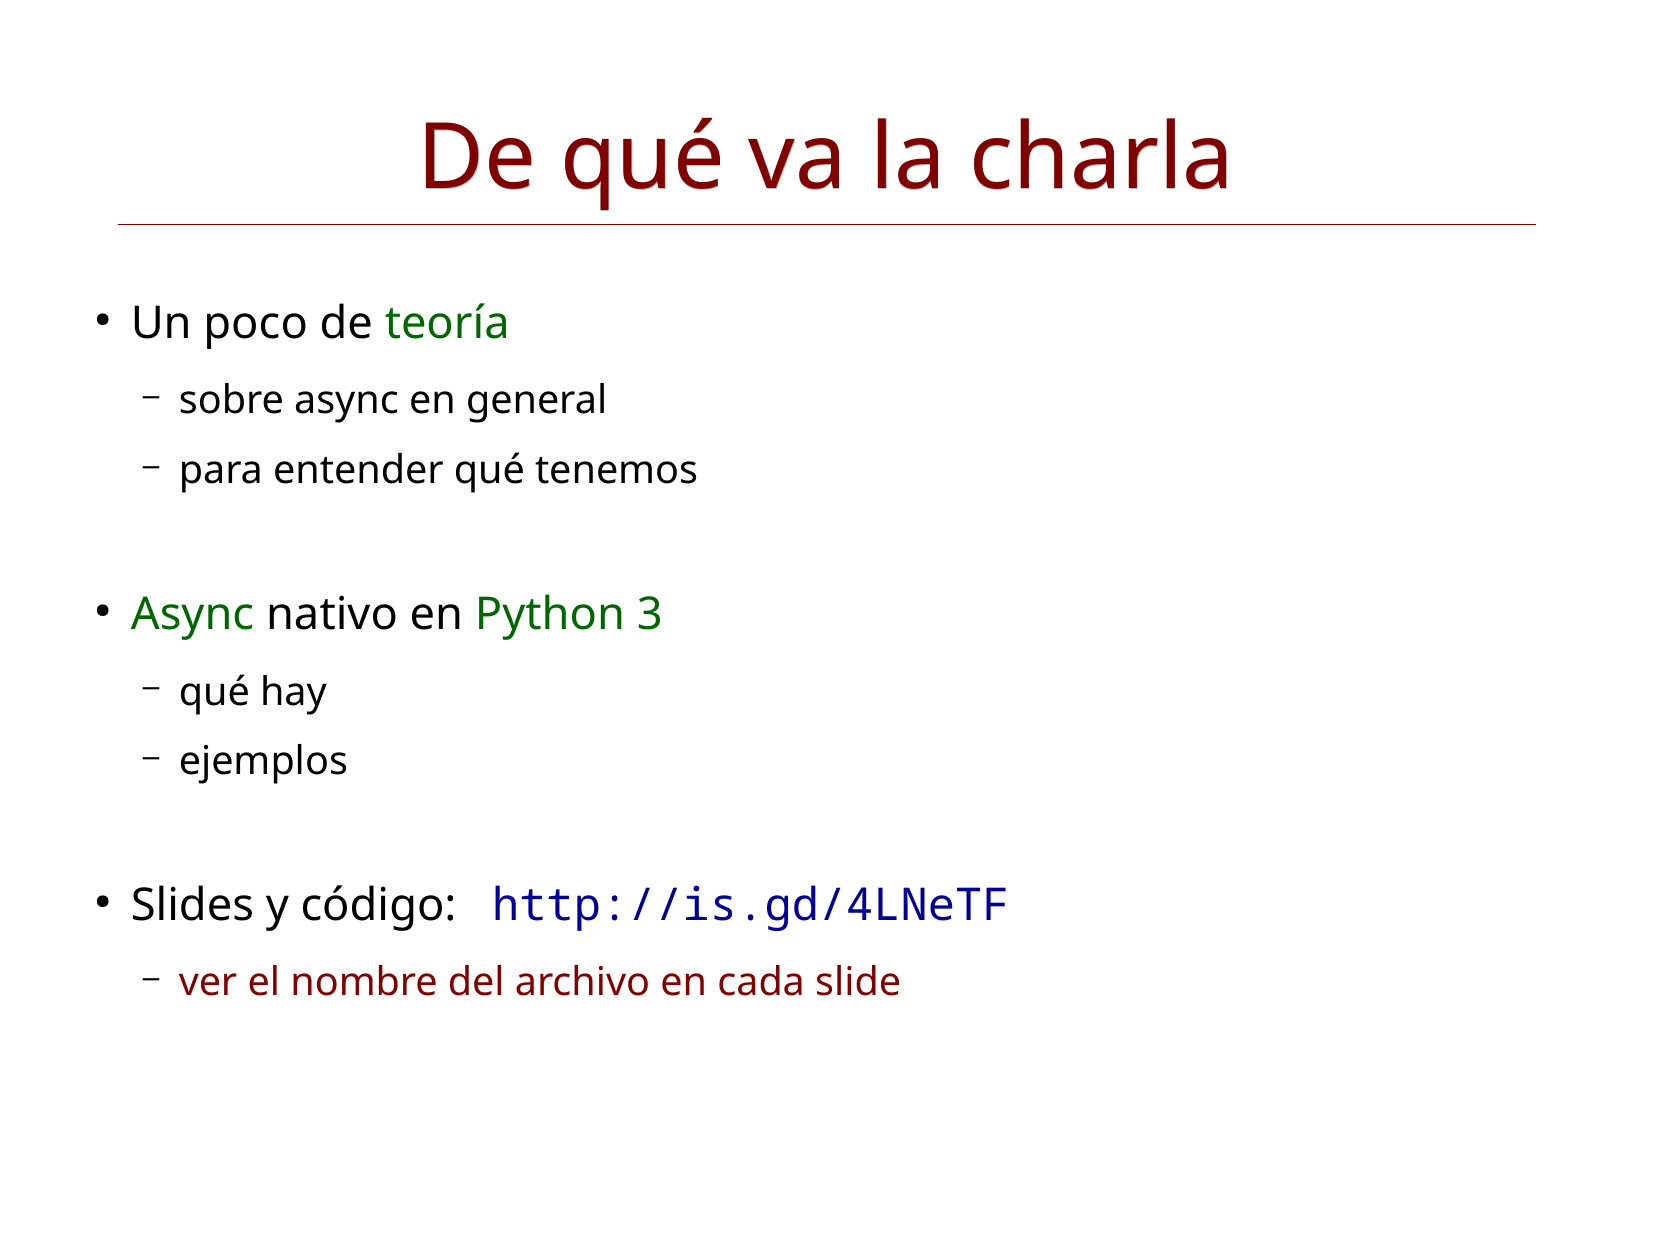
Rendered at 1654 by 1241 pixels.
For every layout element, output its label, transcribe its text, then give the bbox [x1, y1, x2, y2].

list Un poco de teoría sobre async en general para entender qué tenemos Async nativo en Python 3 qué hay ejemplos Slides y código: http://is.gd/4LNeTF ver el nombre del archivo en cada slide [82, 290, 1571, 1010]
title De qué va la charla [82, 49, 1571, 257]
